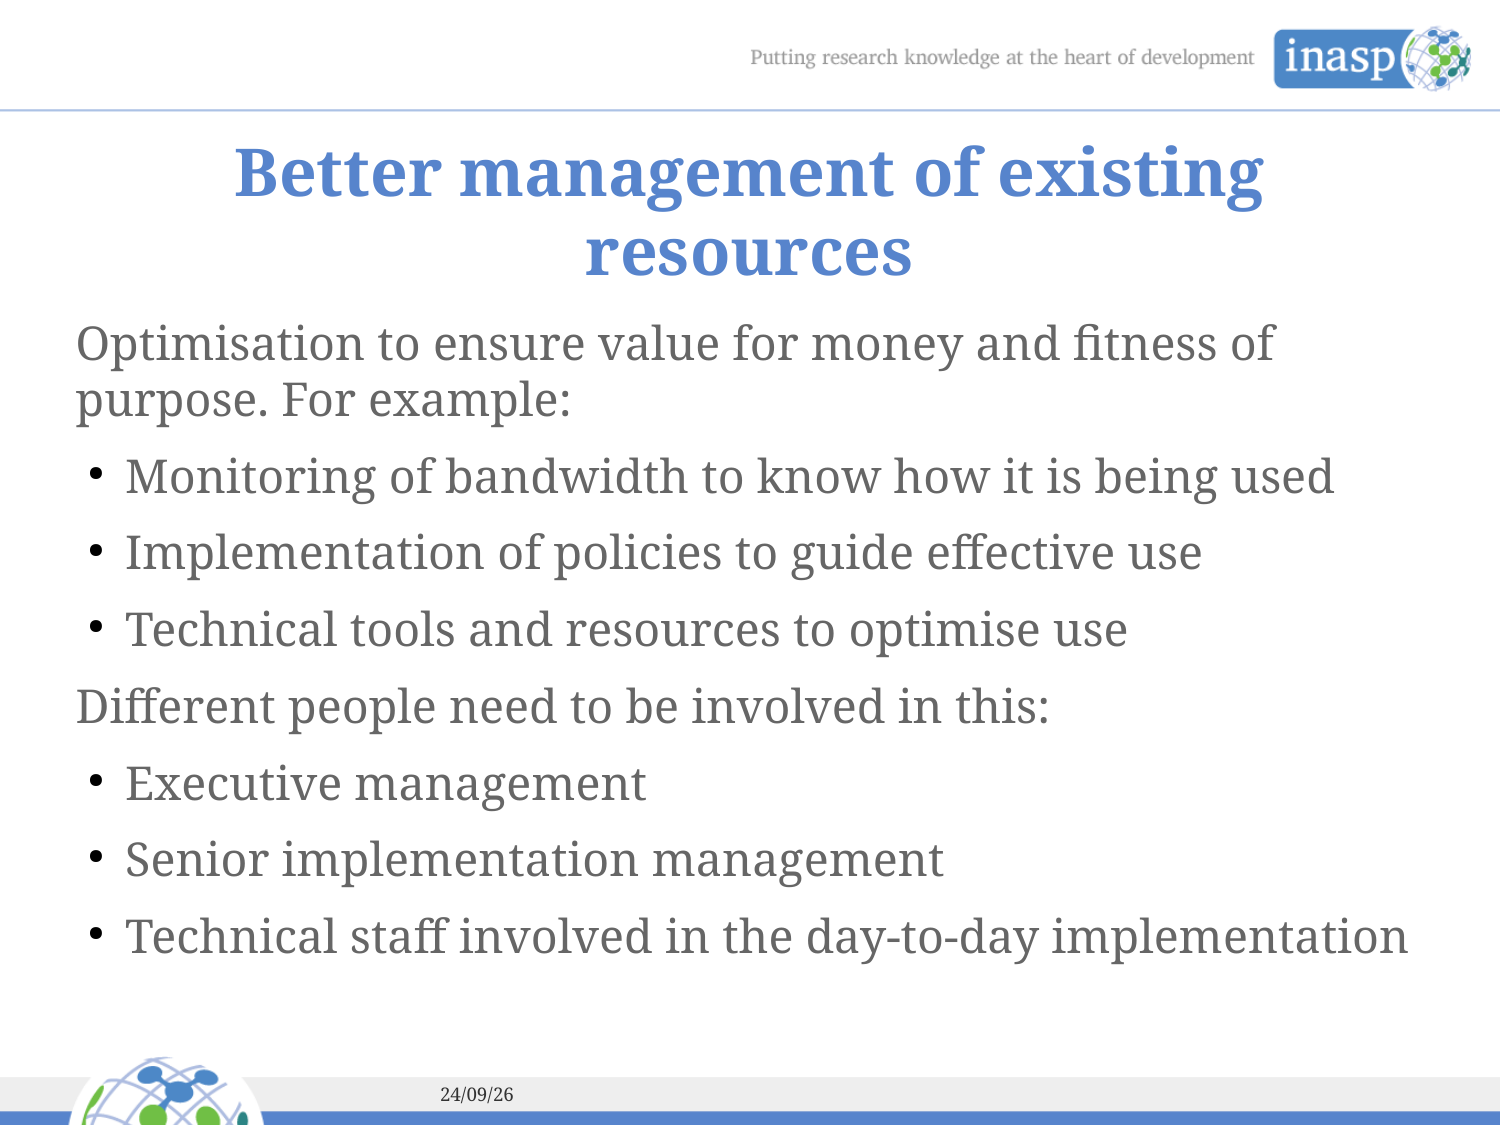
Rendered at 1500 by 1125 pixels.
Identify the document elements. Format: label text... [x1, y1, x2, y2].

title Better management of existing resources [75, 129, 1426, 313]
picture [0, 0, 1500, 1125]
list Optimisation to ensure value for money and fitness of purpose. For example: Monitoring of bandwidth to know how it is being used Implementation of policies to guide effective use Technical tools and resources to optimise use Different people need to be involved in this: Executive management Senior implementation management Technical staff involved in the day-to-day implementation [75, 313, 1426, 967]
